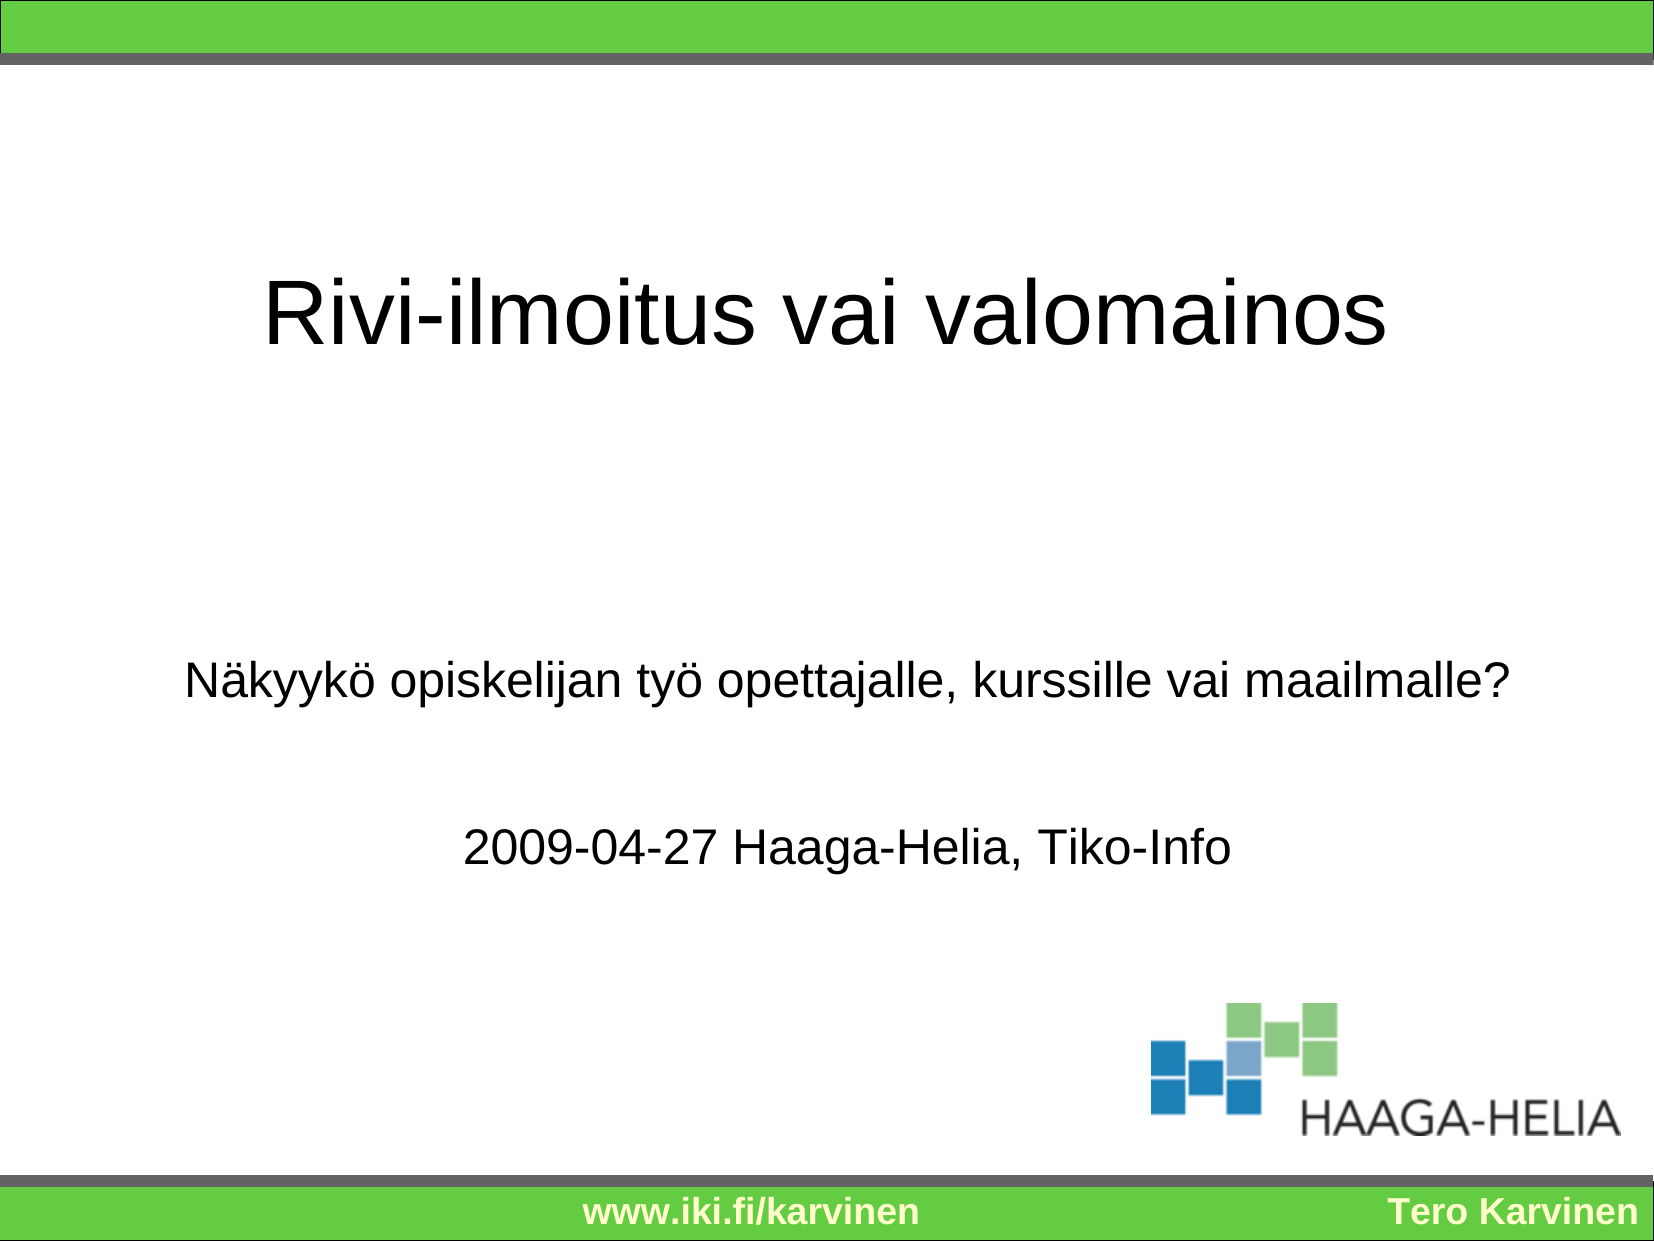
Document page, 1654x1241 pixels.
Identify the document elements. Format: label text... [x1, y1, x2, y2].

subtitle Näkyykö opiskelijan työ opettajalle, kurssille vai maailmalle? 2009-04-27 Haaga-Helia, Tiko-Info [118, 413, 1577, 1114]
picture [1151, 1003, 1621, 1136]
title Rivi-ilmoitus vai valomainos [82, 208, 1571, 416]
